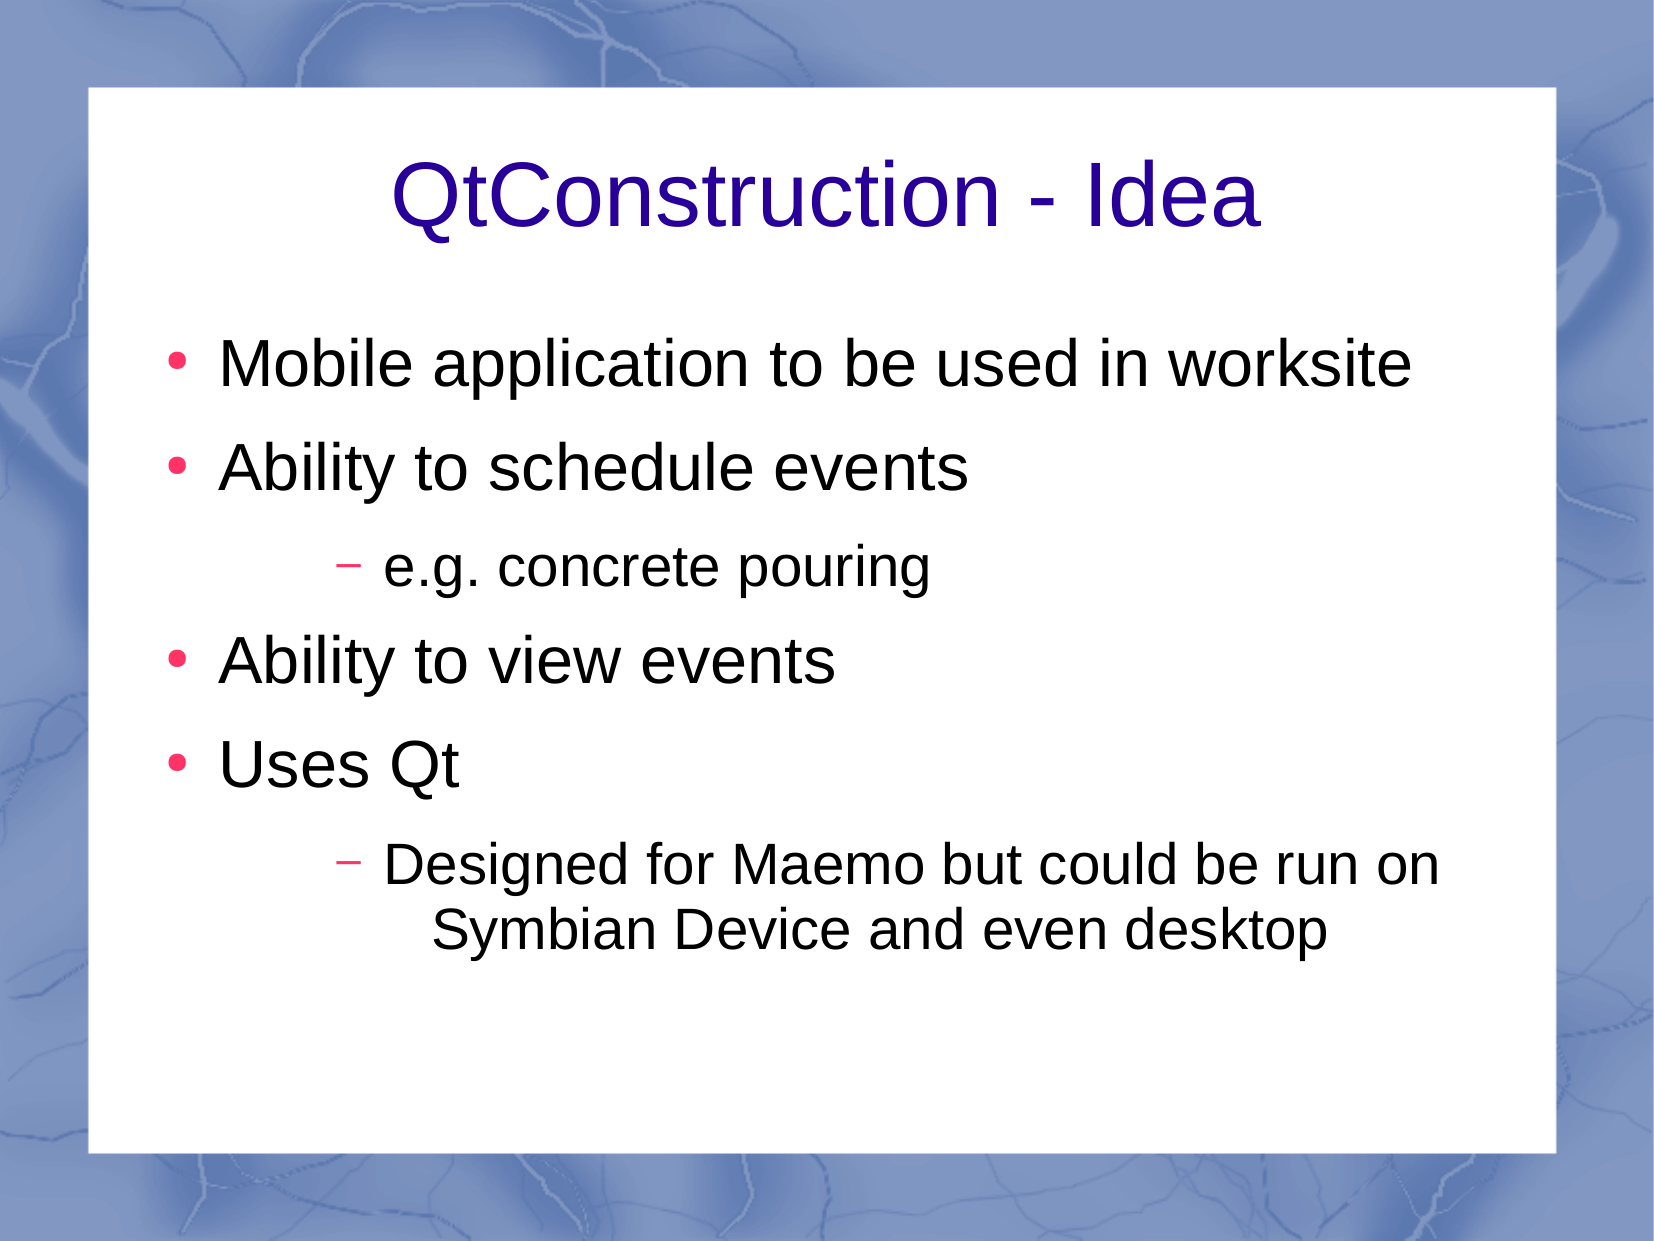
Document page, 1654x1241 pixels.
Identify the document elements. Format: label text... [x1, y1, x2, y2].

list Mobile application to be used in worksite Ability to schedule events e.g. concrete pouring Ability to view events Uses Qt Designed for Maemo but could be run on Symbian Device and even desktop [147, 325, 1506, 1217]
title QtConstruction - Idea [118, 98, 1536, 291]
picture [0, 0, 1654, 1241]
